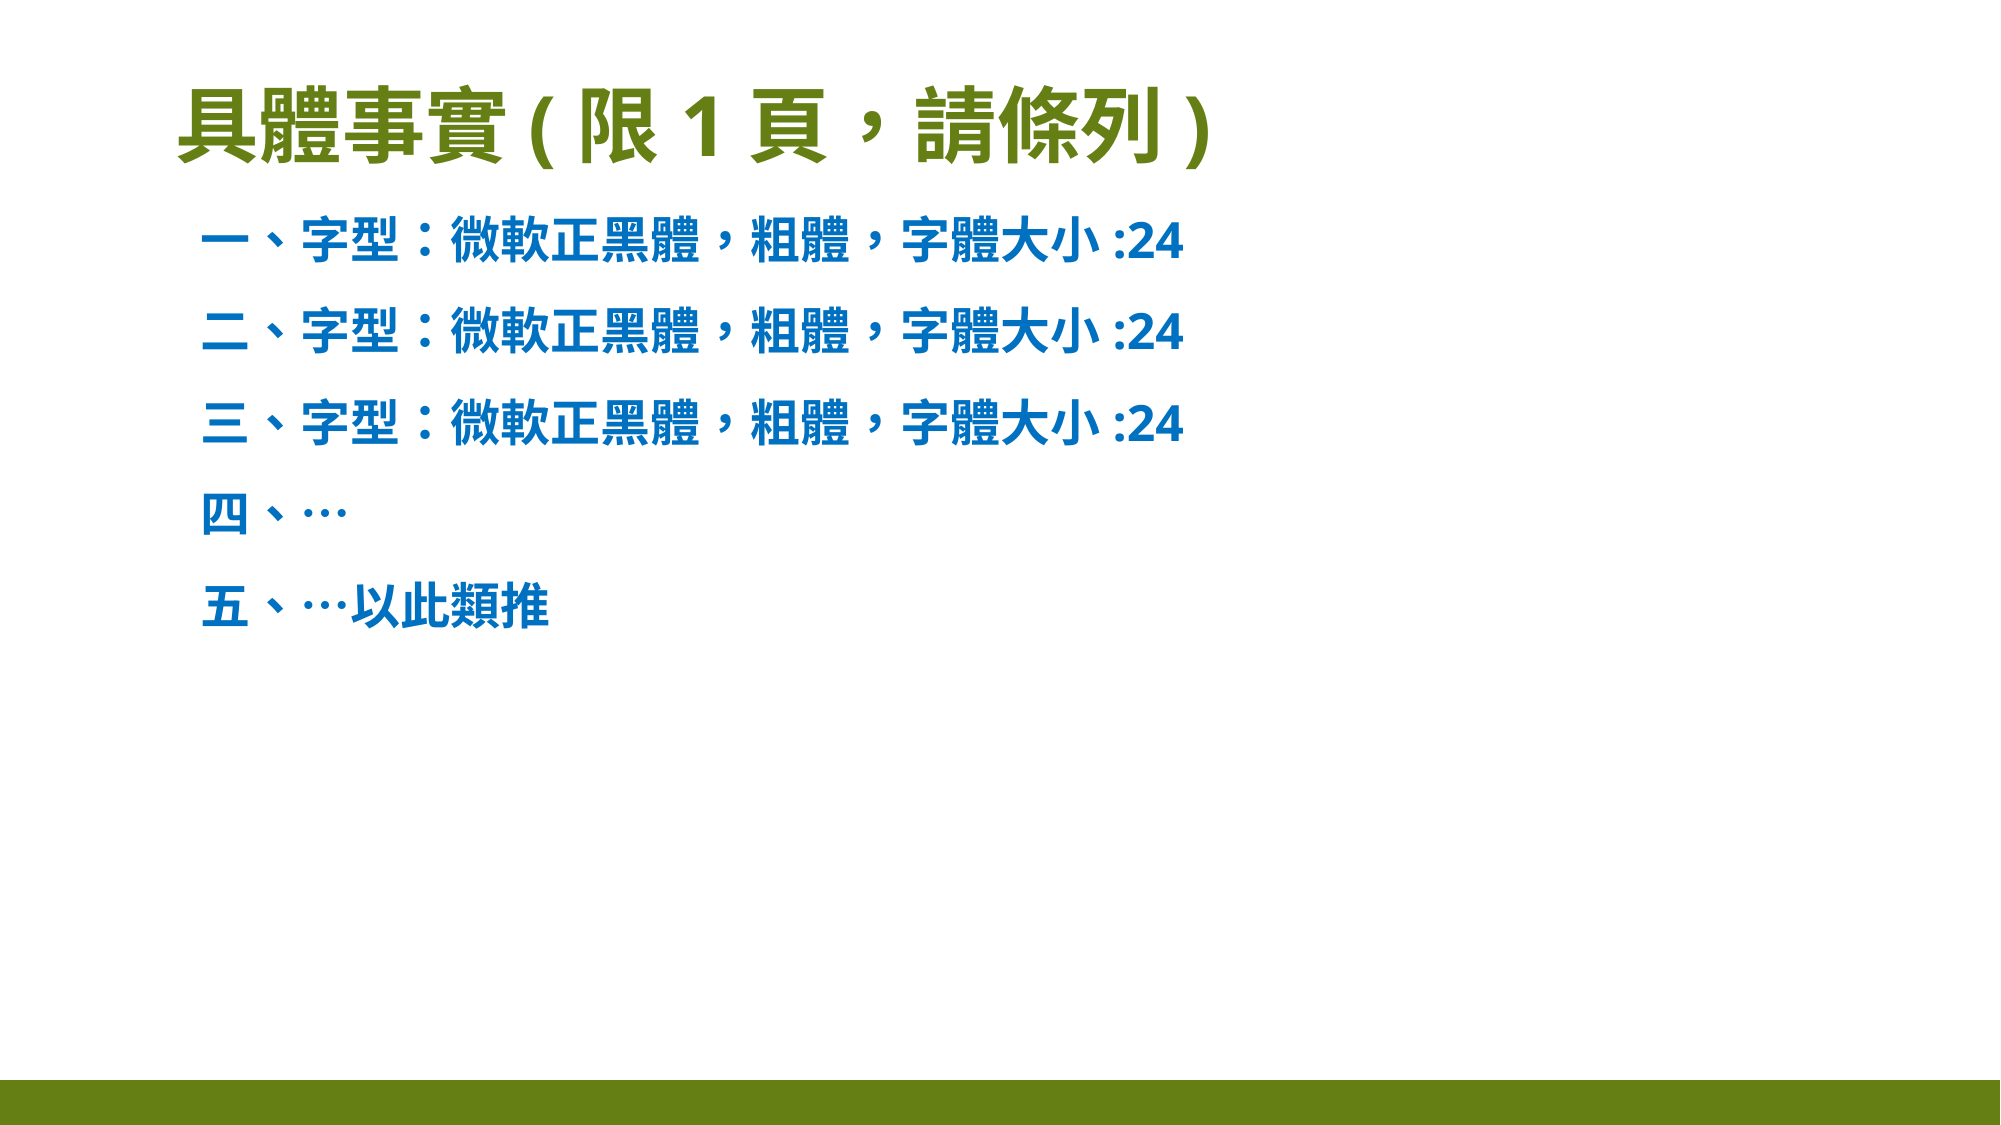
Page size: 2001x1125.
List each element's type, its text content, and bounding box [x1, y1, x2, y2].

title 具體事實(限1頁，請條列) [160, 64, 1661, 182]
list 一、字型：微軟正黑體，粗體，字體大小:24 二、字型：微軟正黑體，粗體，字體大小:24 三、字型：微軟正黑體，粗體，字體大小:24 四、… 五、…以此類推 [170, 207, 1808, 1000]
